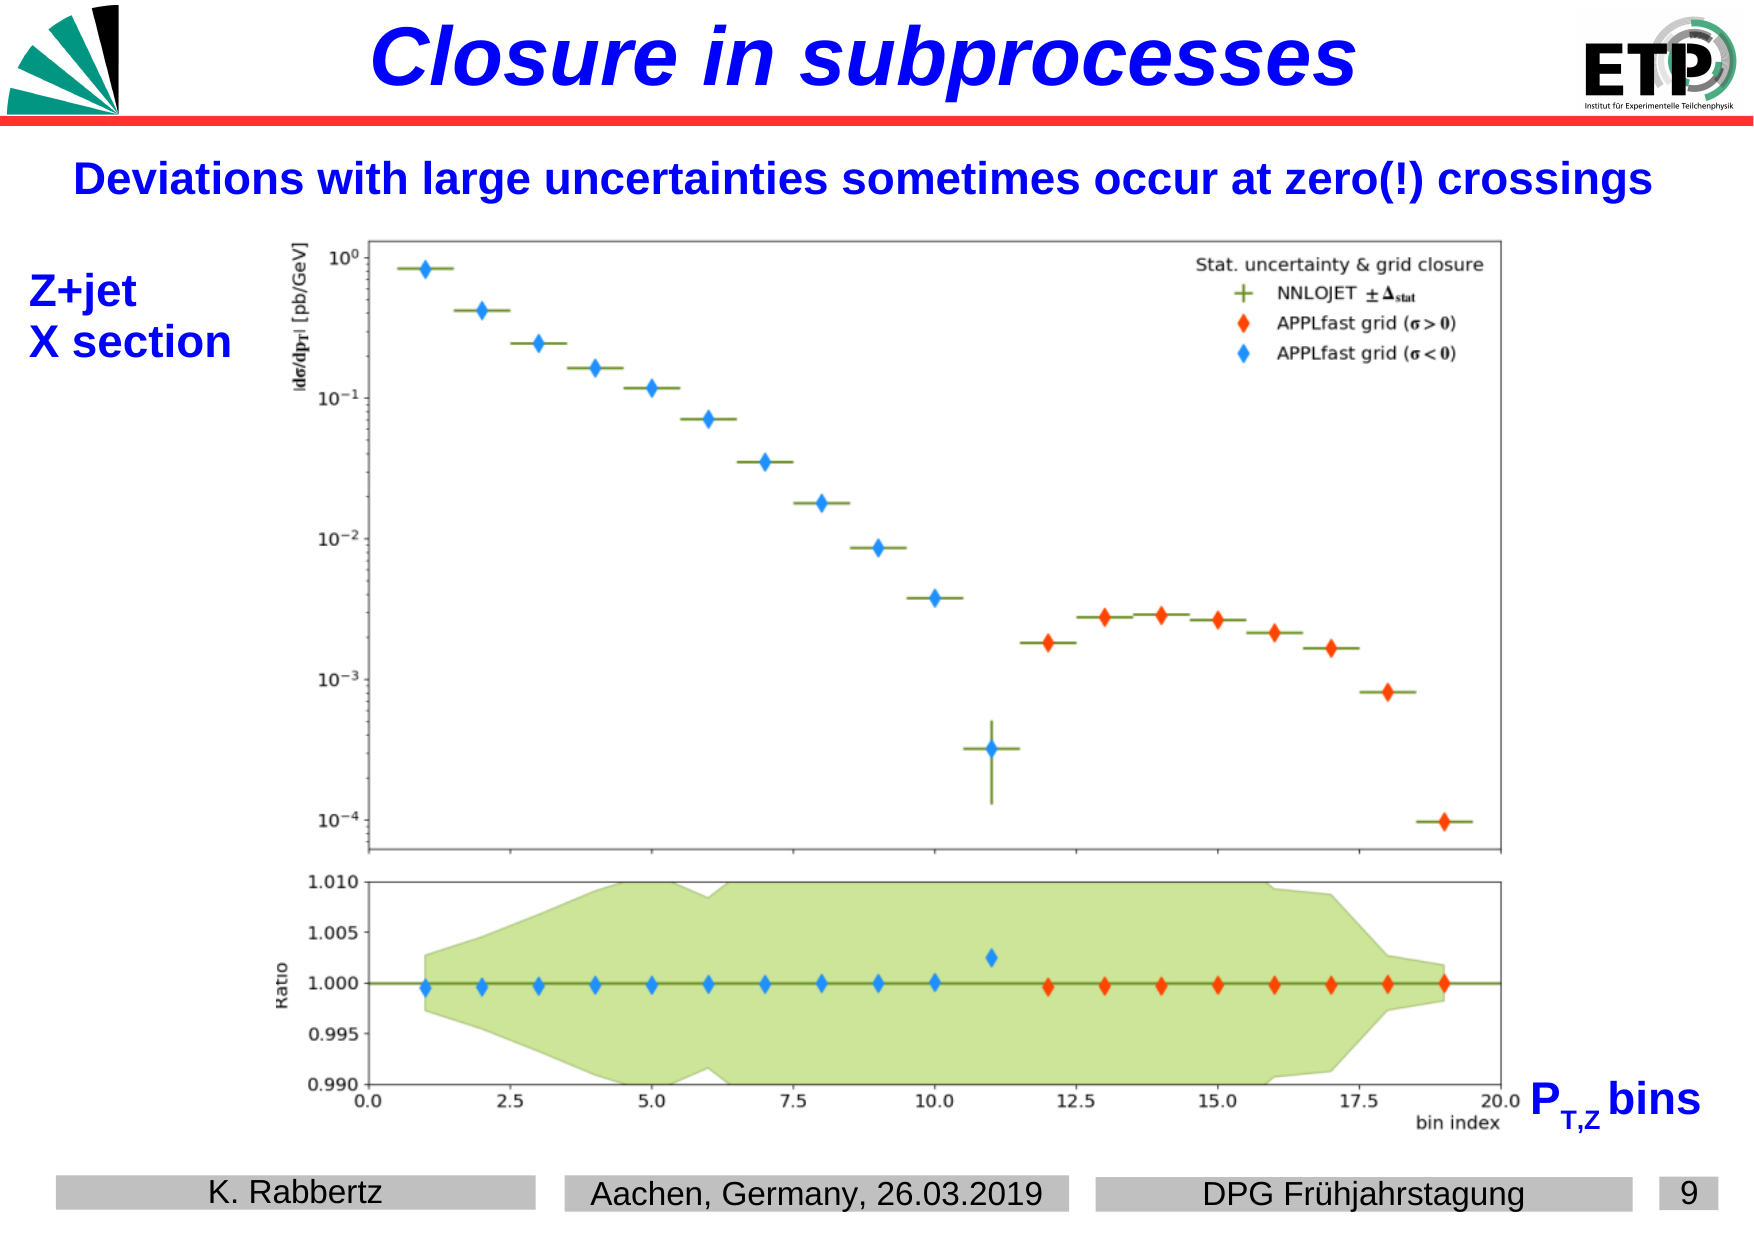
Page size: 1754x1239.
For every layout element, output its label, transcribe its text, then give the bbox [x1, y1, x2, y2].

text_box PT,Z bins [1518, 1067, 1714, 1142]
picture [276, 225, 1541, 1150]
picture [1606, 9, 1744, 113]
text_box Deviations with large uncertainties sometimes occur at zero(!) crossings [61, 147, 1693, 211]
text_box Z+jet X section [17, 258, 245, 374]
picture [7, 5, 119, 116]
title Closure in subprocesses [123, 0, 1606, 114]
